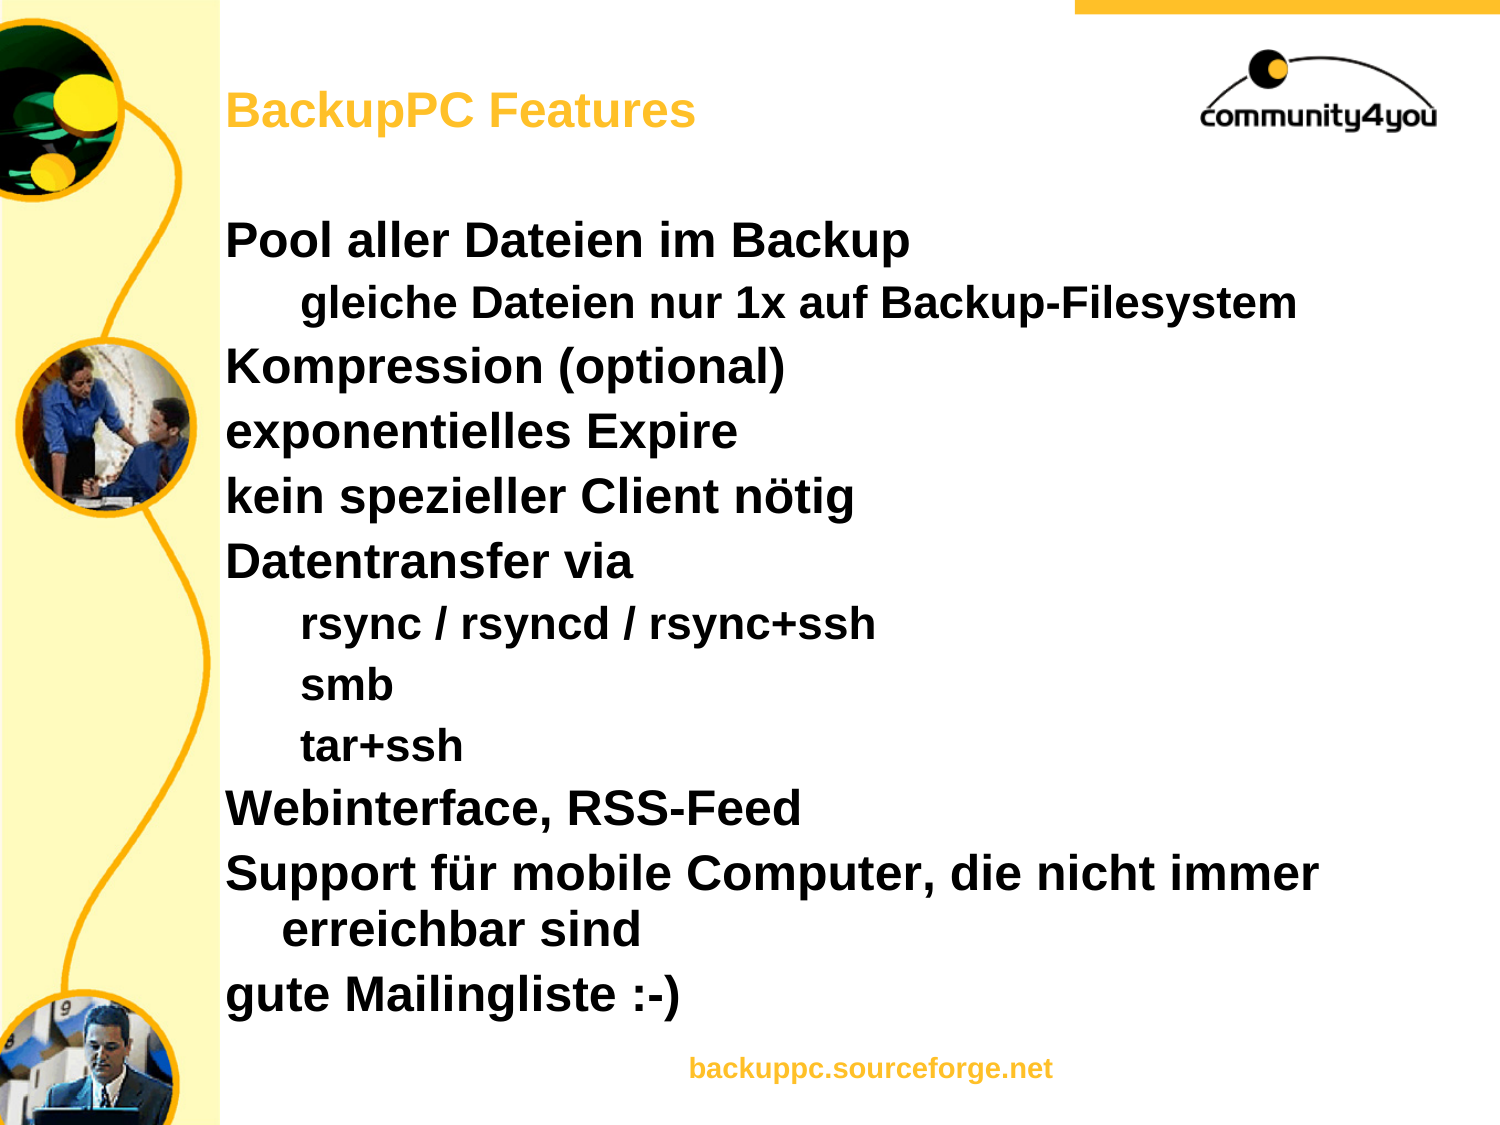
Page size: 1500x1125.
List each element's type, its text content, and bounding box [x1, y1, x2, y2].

list Pool aller Dateien im Backup gleiche Dateien nur 1x auf Backup-Filesystem Kompression (optional) exponentielles Expire kein spezieller Client nötig Datentransfer via rsync / rsyncd / rsync+ssh smb tar+ssh Webinterface, RSS-Feed Support für mobile Computer, die nicht immer erreichbar sind gute Mailingliste :-) [225, 212, 1488, 1022]
title BackupPC Features [224, 42, 1388, 179]
picture [0, 0, 220, 1125]
picture [1388, 49, 1437, 133]
